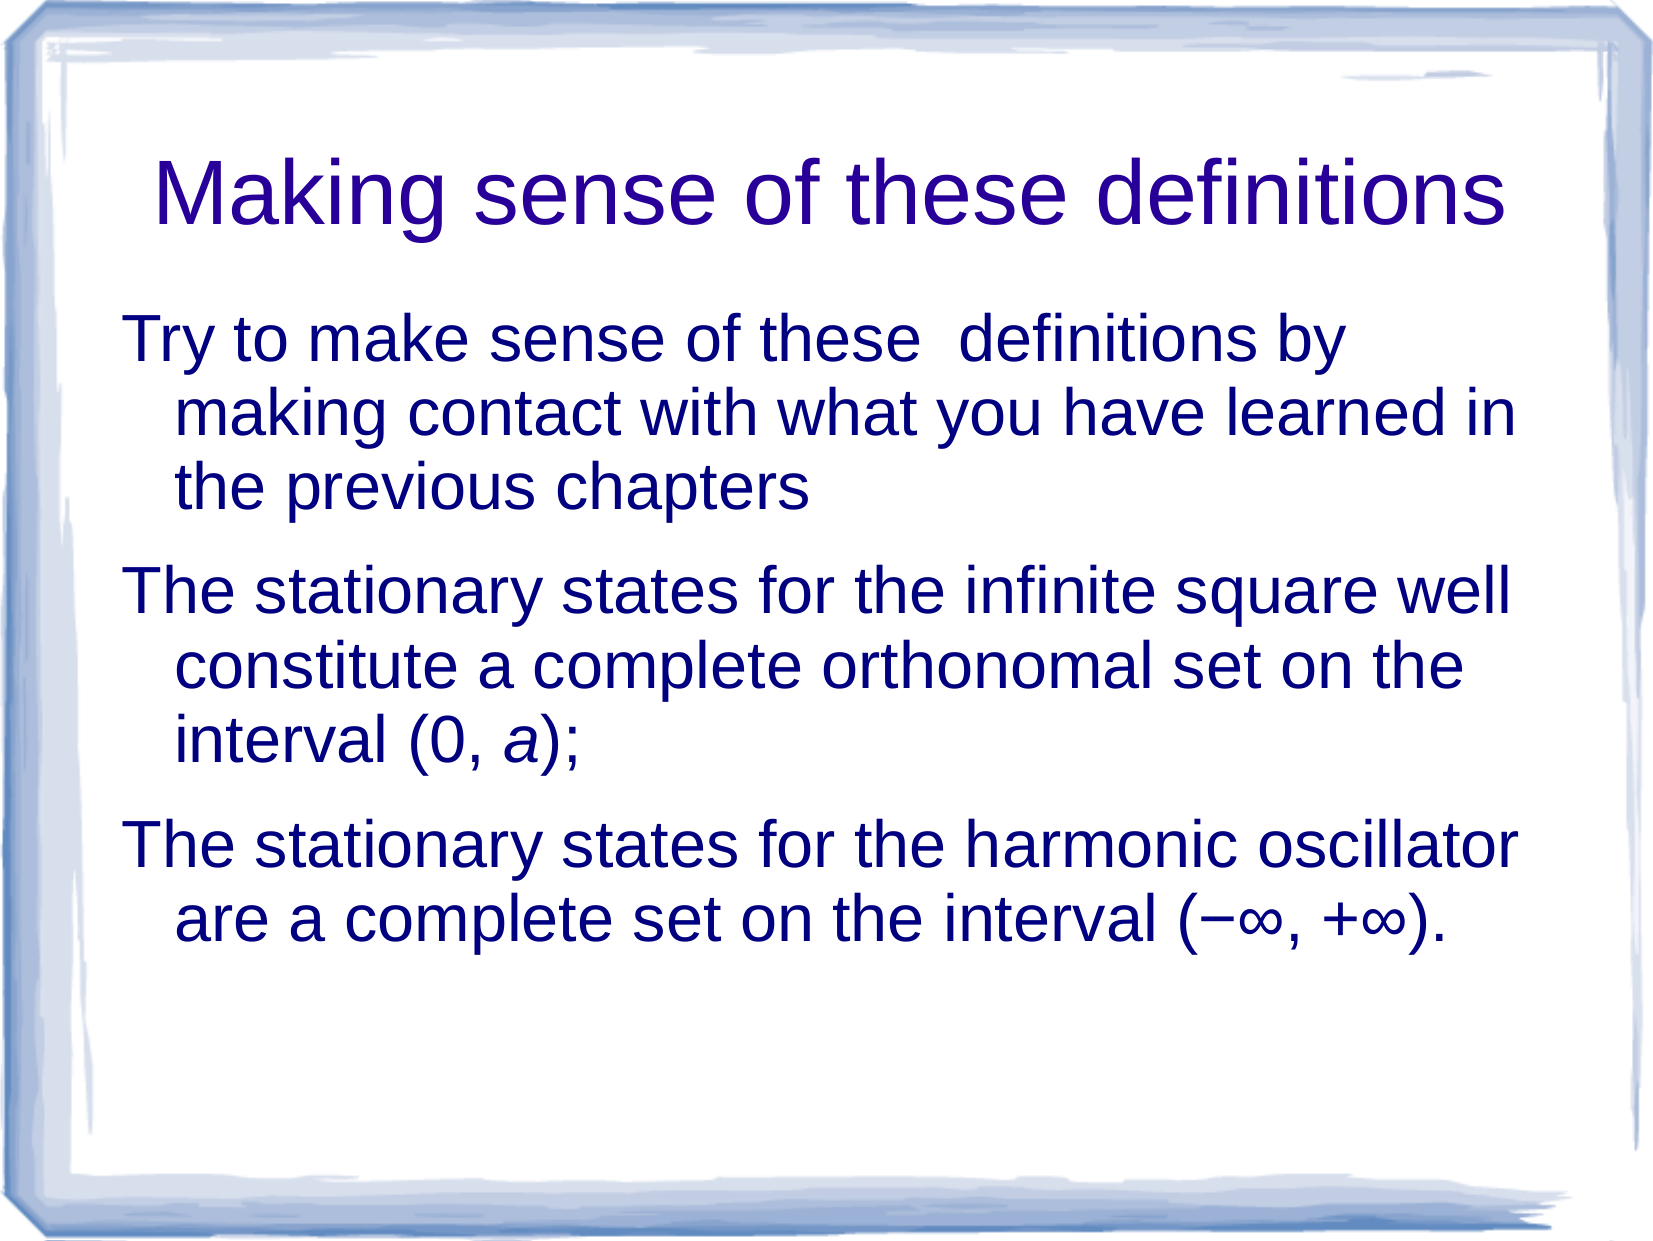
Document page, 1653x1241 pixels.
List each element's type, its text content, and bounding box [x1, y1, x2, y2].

list Try to make sense of these definitions by making contact with what you have learned in the previous chapters The stationary states for the infinite square well constitute a complete orthonomal set on the interval (0, a); The stationary states for the harmonic oscillator are a complete set on the interval (−∞, +∞). [117, 296, 1571, 1144]
picture [0, 0, 1653, 1241]
title Making sense of these definitions [87, 90, 1576, 297]
